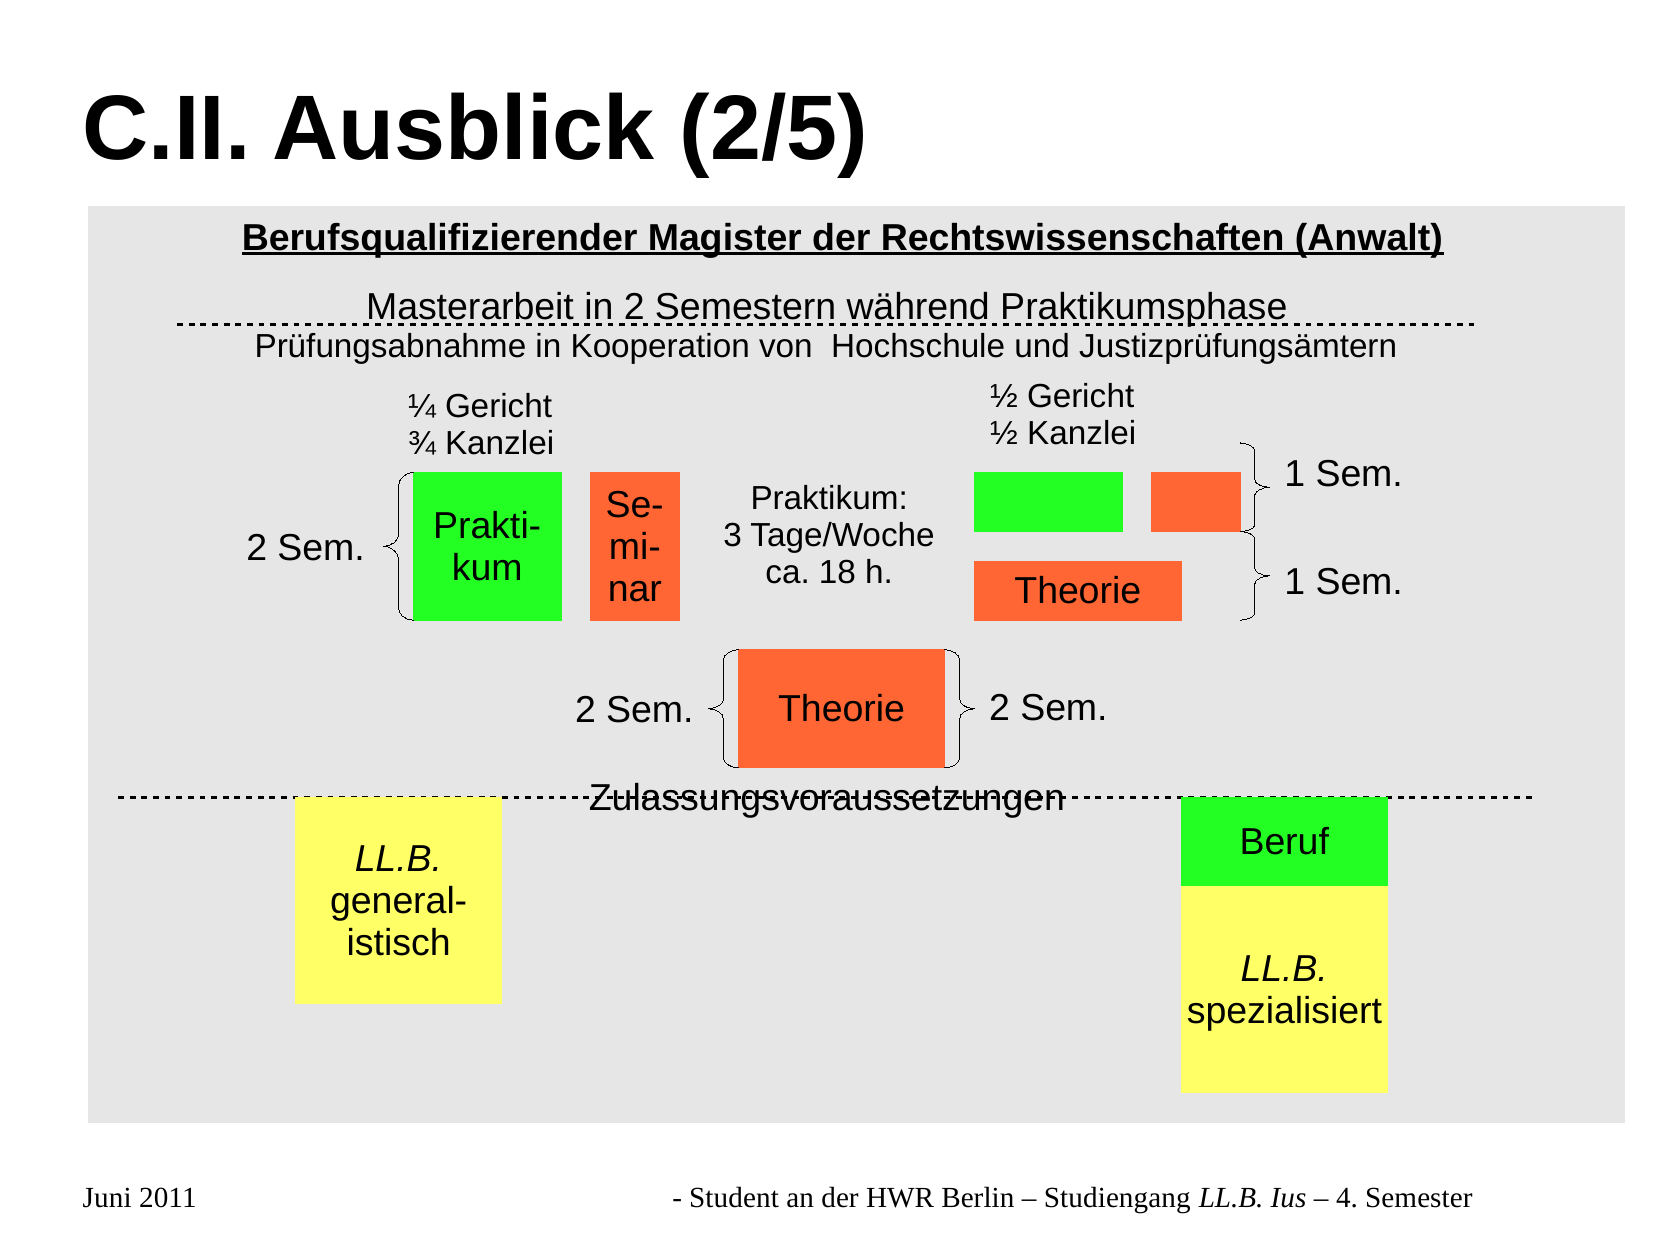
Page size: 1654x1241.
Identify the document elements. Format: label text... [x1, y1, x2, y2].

text_box Berufsqualifizierender Magister der Rechtswissenschaften (Anwalt) [227, 208, 1459, 266]
text_box 2 Sem. [974, 679, 1123, 736]
text_box 1 Sem. [1269, 445, 1419, 502]
text_box Prakti- kum [413, 472, 562, 621]
text_box 2 Sem. [231, 519, 380, 577]
text_box 1 Sem. [1269, 553, 1419, 610]
text_box ¼ Gericht ¾ Kanzlei [393, 379, 570, 469]
text_box Theorie [974, 561, 1182, 621]
text_box 2 Sem. [560, 681, 709, 739]
text_box LL.B. spezialisiert [1181, 886, 1388, 1093]
text_box Theorie [738, 649, 945, 768]
text_box LL.B. general- istisch [295, 797, 502, 1004]
text_box Se- mi- nar [590, 472, 680, 621]
title C.II. Ausblick (2/5) [82, 56, 1571, 200]
text_box Beruf [1181, 797, 1388, 886]
text_box [88, 206, 1625, 1123]
text_box Praktikum: 3 Tage/Woche ca. 18 h. [708, 472, 951, 599]
text_box ½ Gericht ½ Kanzlei [975, 370, 1152, 459]
